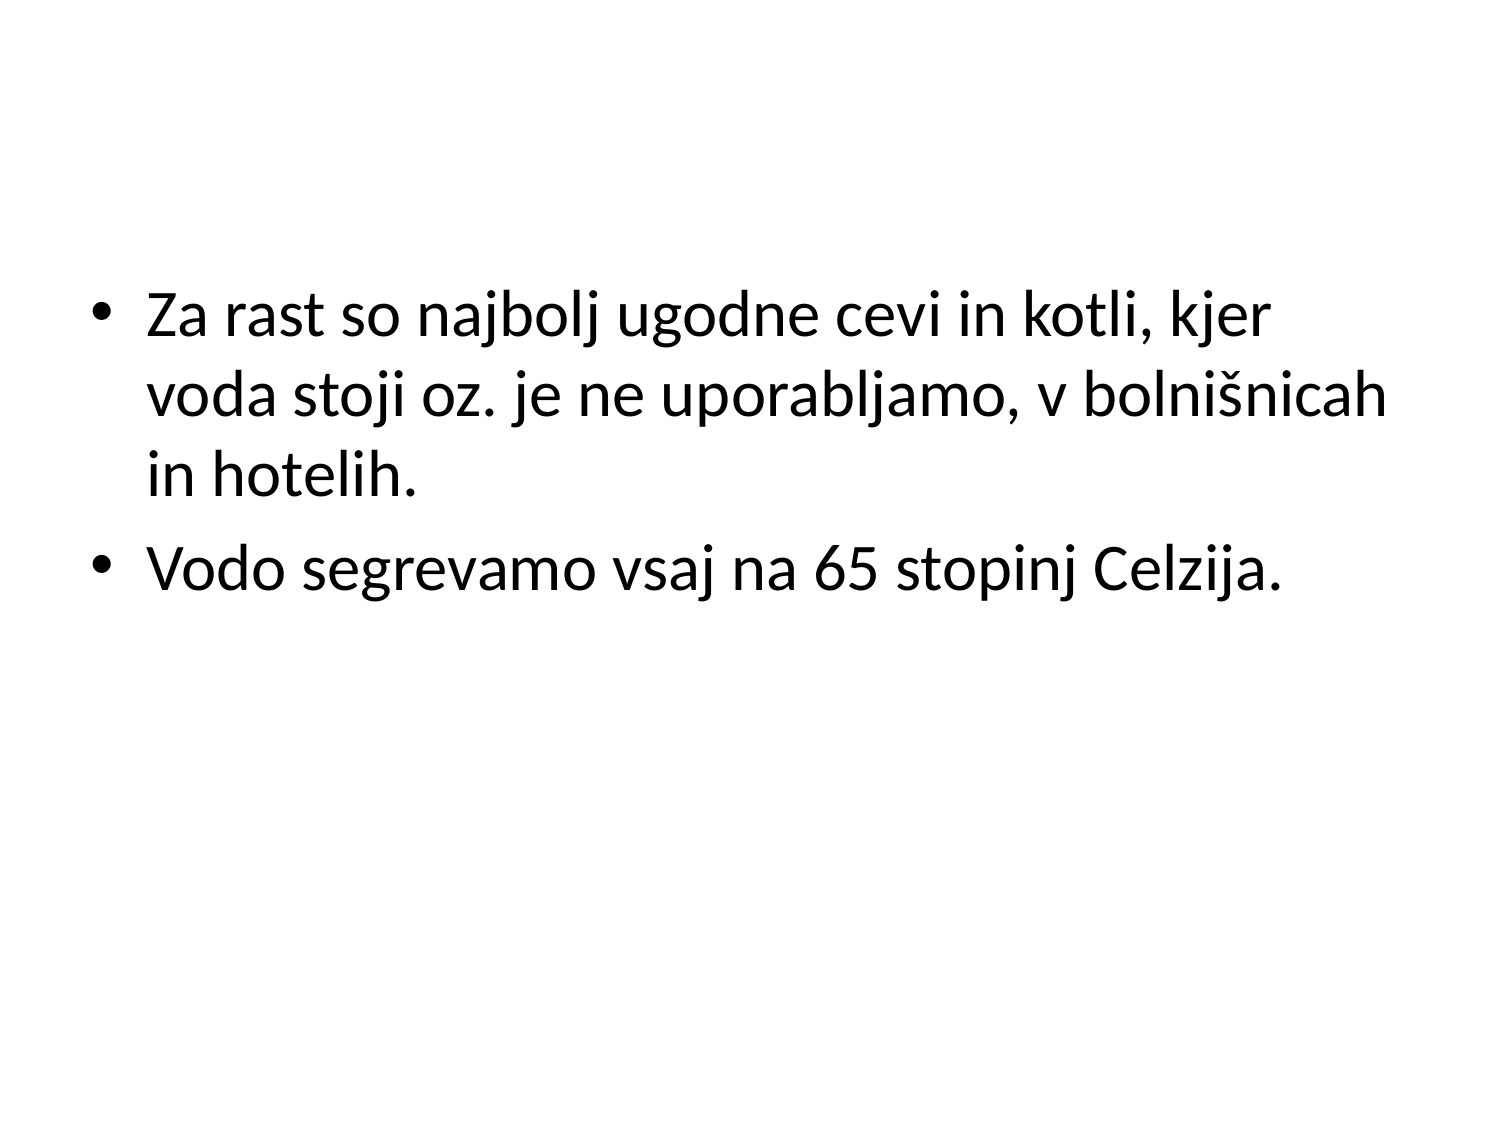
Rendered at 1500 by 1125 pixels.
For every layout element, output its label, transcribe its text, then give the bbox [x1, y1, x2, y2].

list Za rast so najbolj ugodne cevi in kotli, kjer voda stoji oz. je ne uporabljamo, v bolnišnicah in hotelih. Vodo segrevamo vsaj na 65 stopinj Celzija. [75, 262, 1425, 1005]
